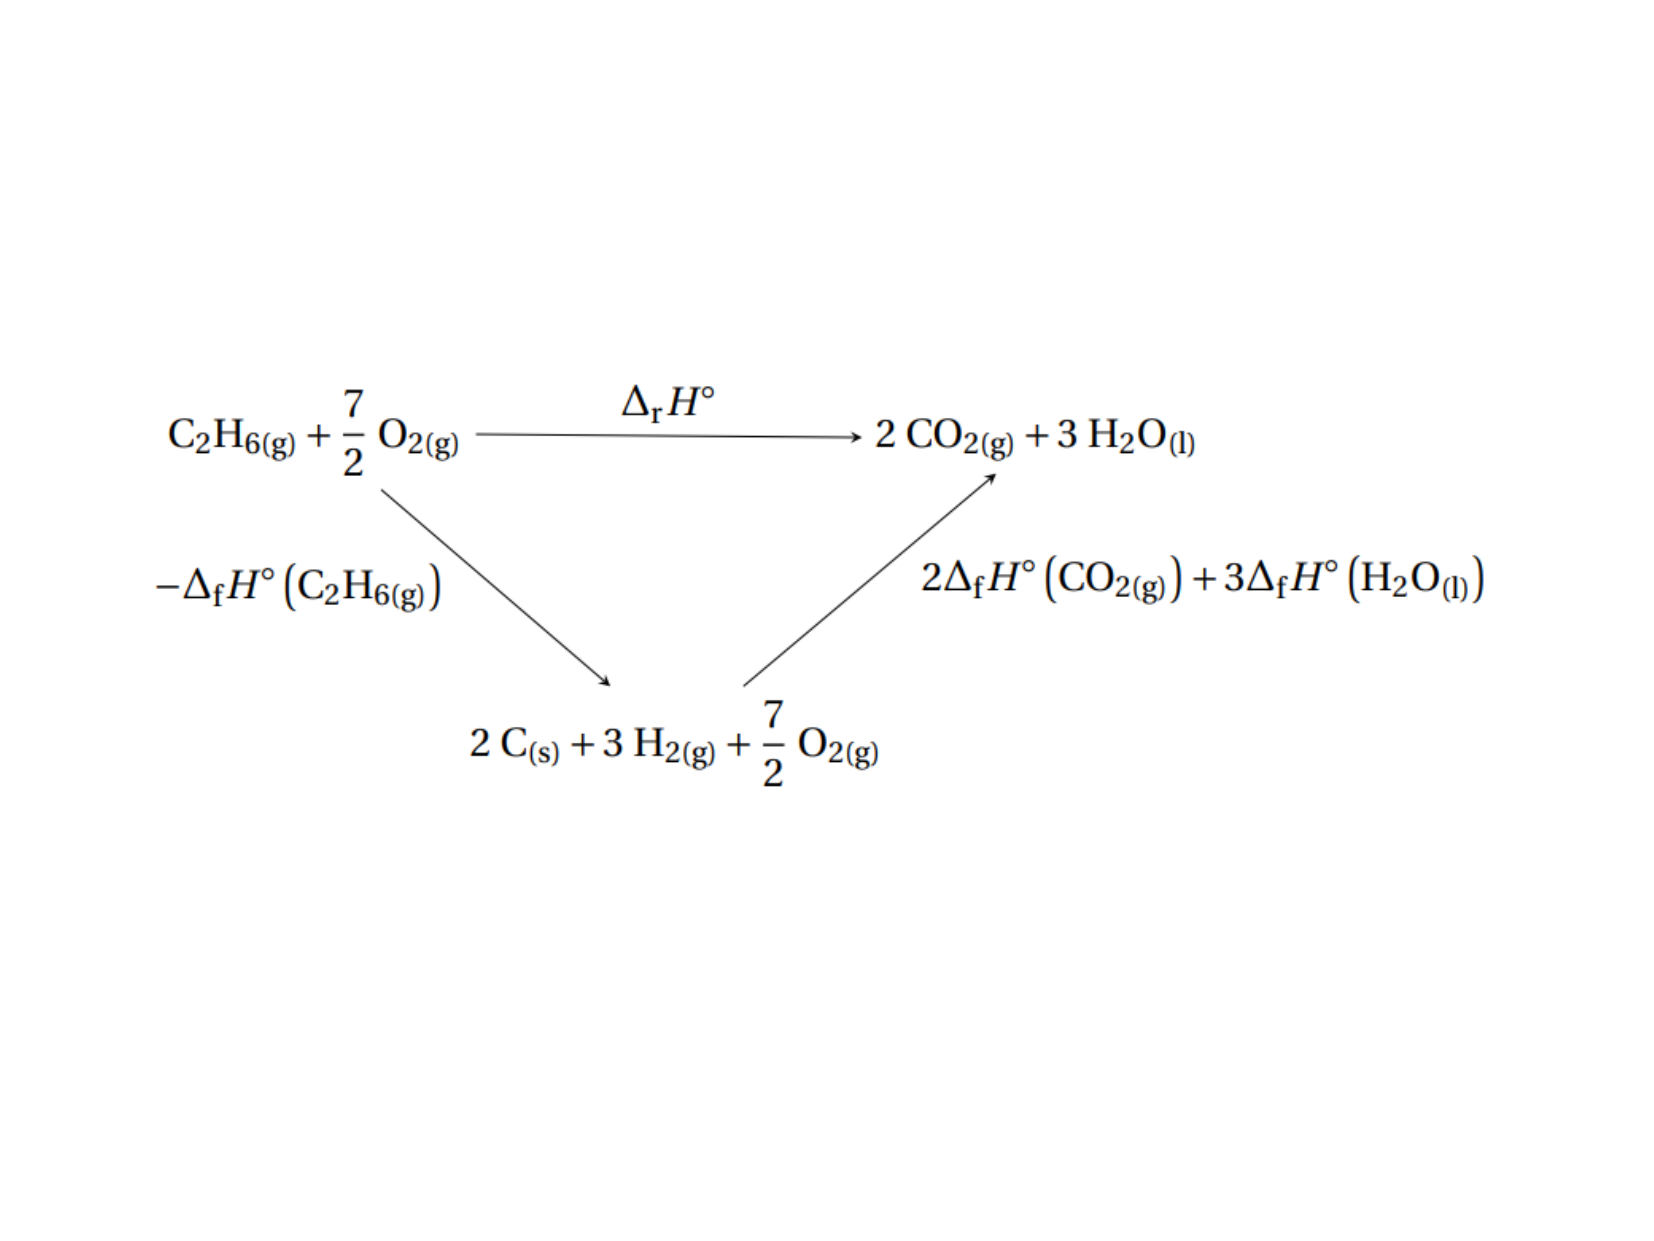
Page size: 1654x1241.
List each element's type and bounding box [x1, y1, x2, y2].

picture [135, 366, 1560, 804]
